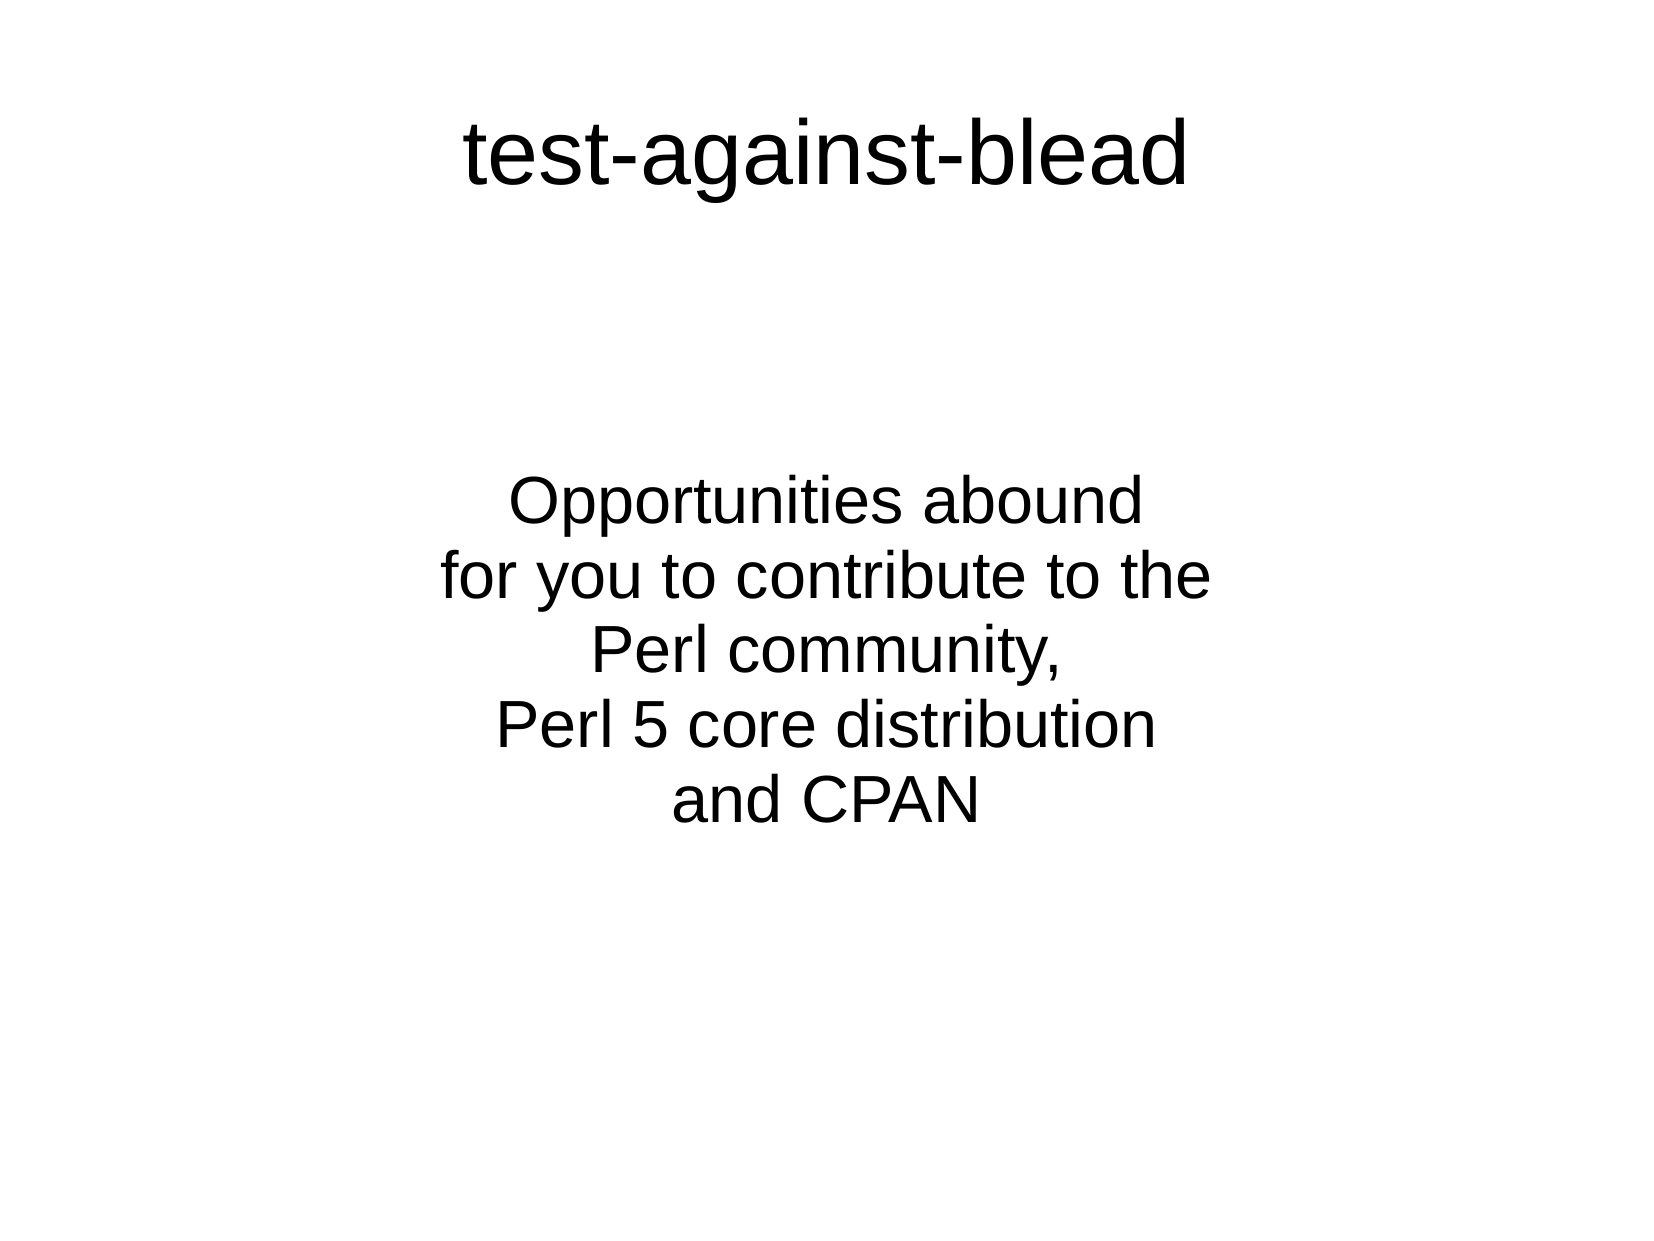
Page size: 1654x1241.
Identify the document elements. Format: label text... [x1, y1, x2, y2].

title test-against-blead [82, 49, 1571, 257]
subtitle Opportunities abound for you to contribute to the Perl community, Perl 5 core distribution and CPAN [82, 290, 1571, 1010]
